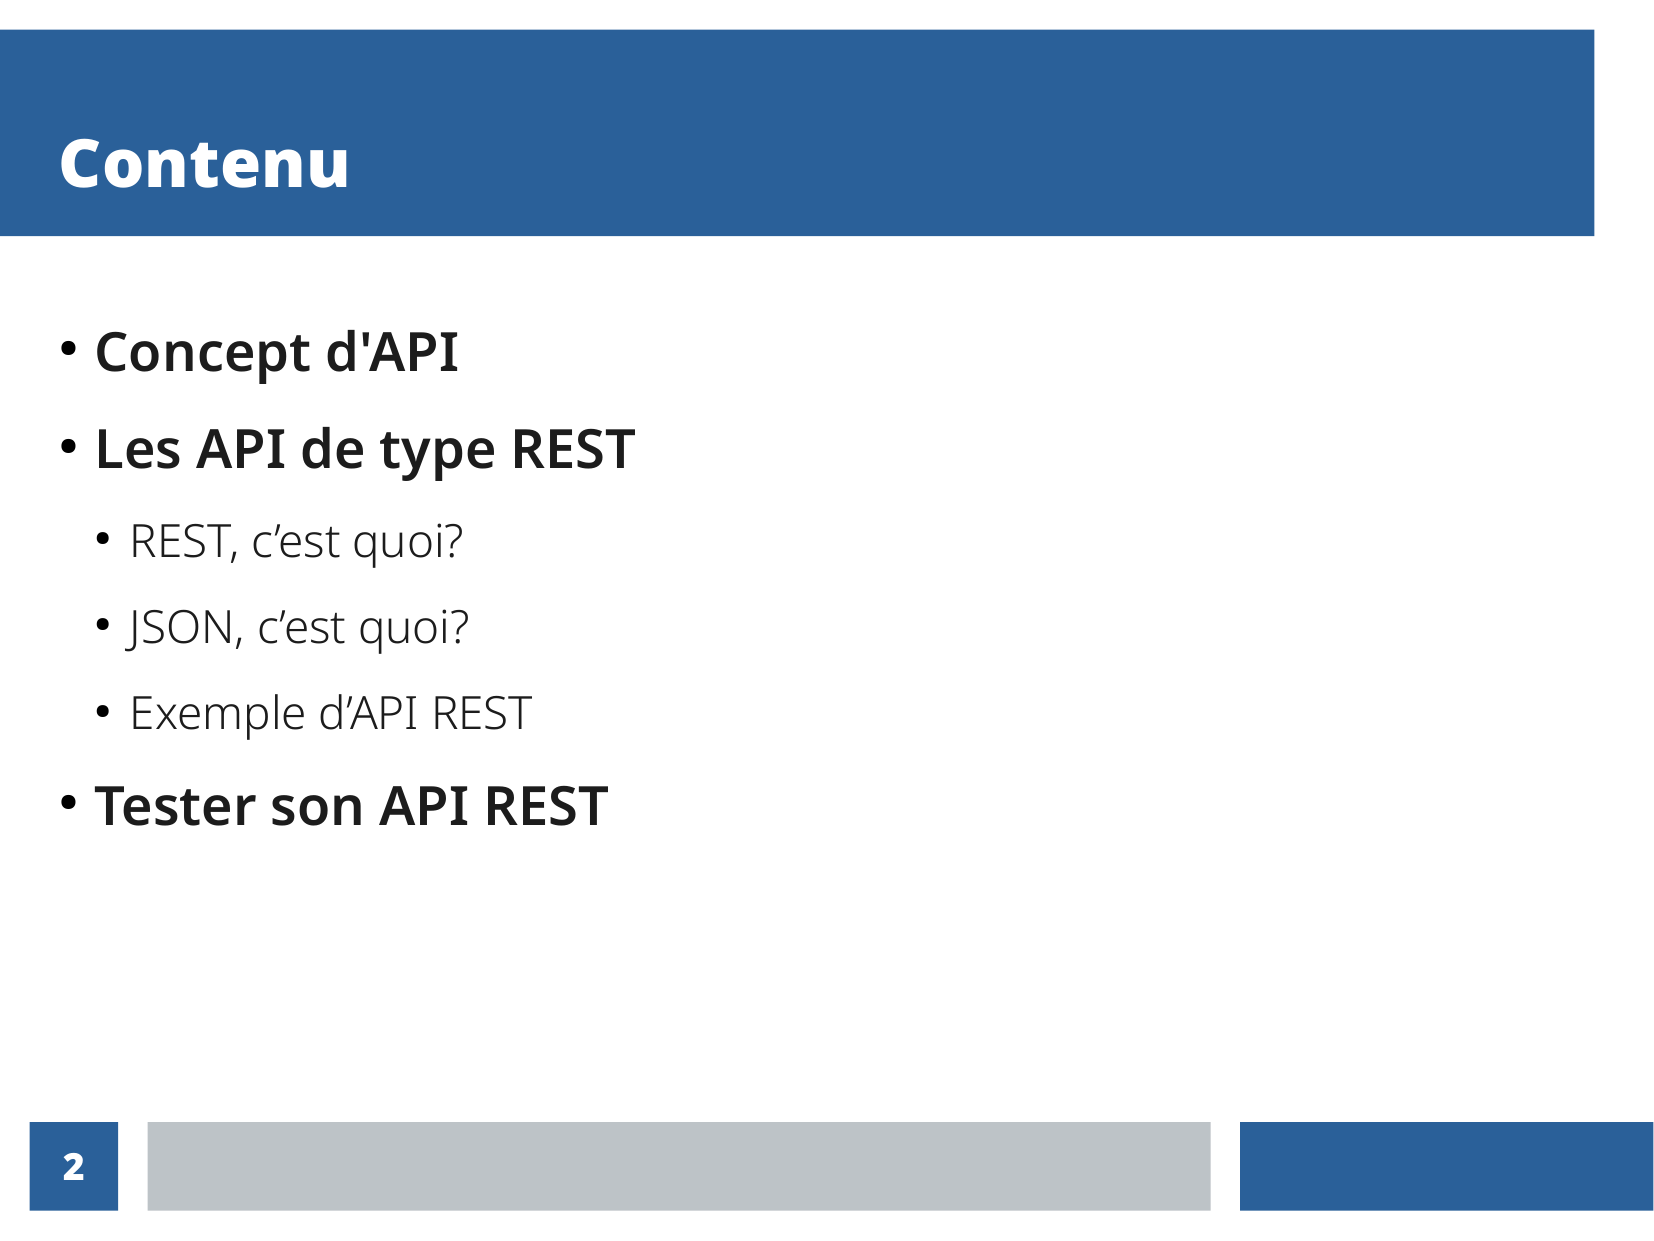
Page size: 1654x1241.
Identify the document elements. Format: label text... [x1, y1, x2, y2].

list Concept d'API Les API de type REST REST, c’est quoi? JSON, c’est quoi? Exemple d’API REST Tester son API REST [59, 312, 1583, 1034]
title Contenu [59, 59, 1595, 207]
